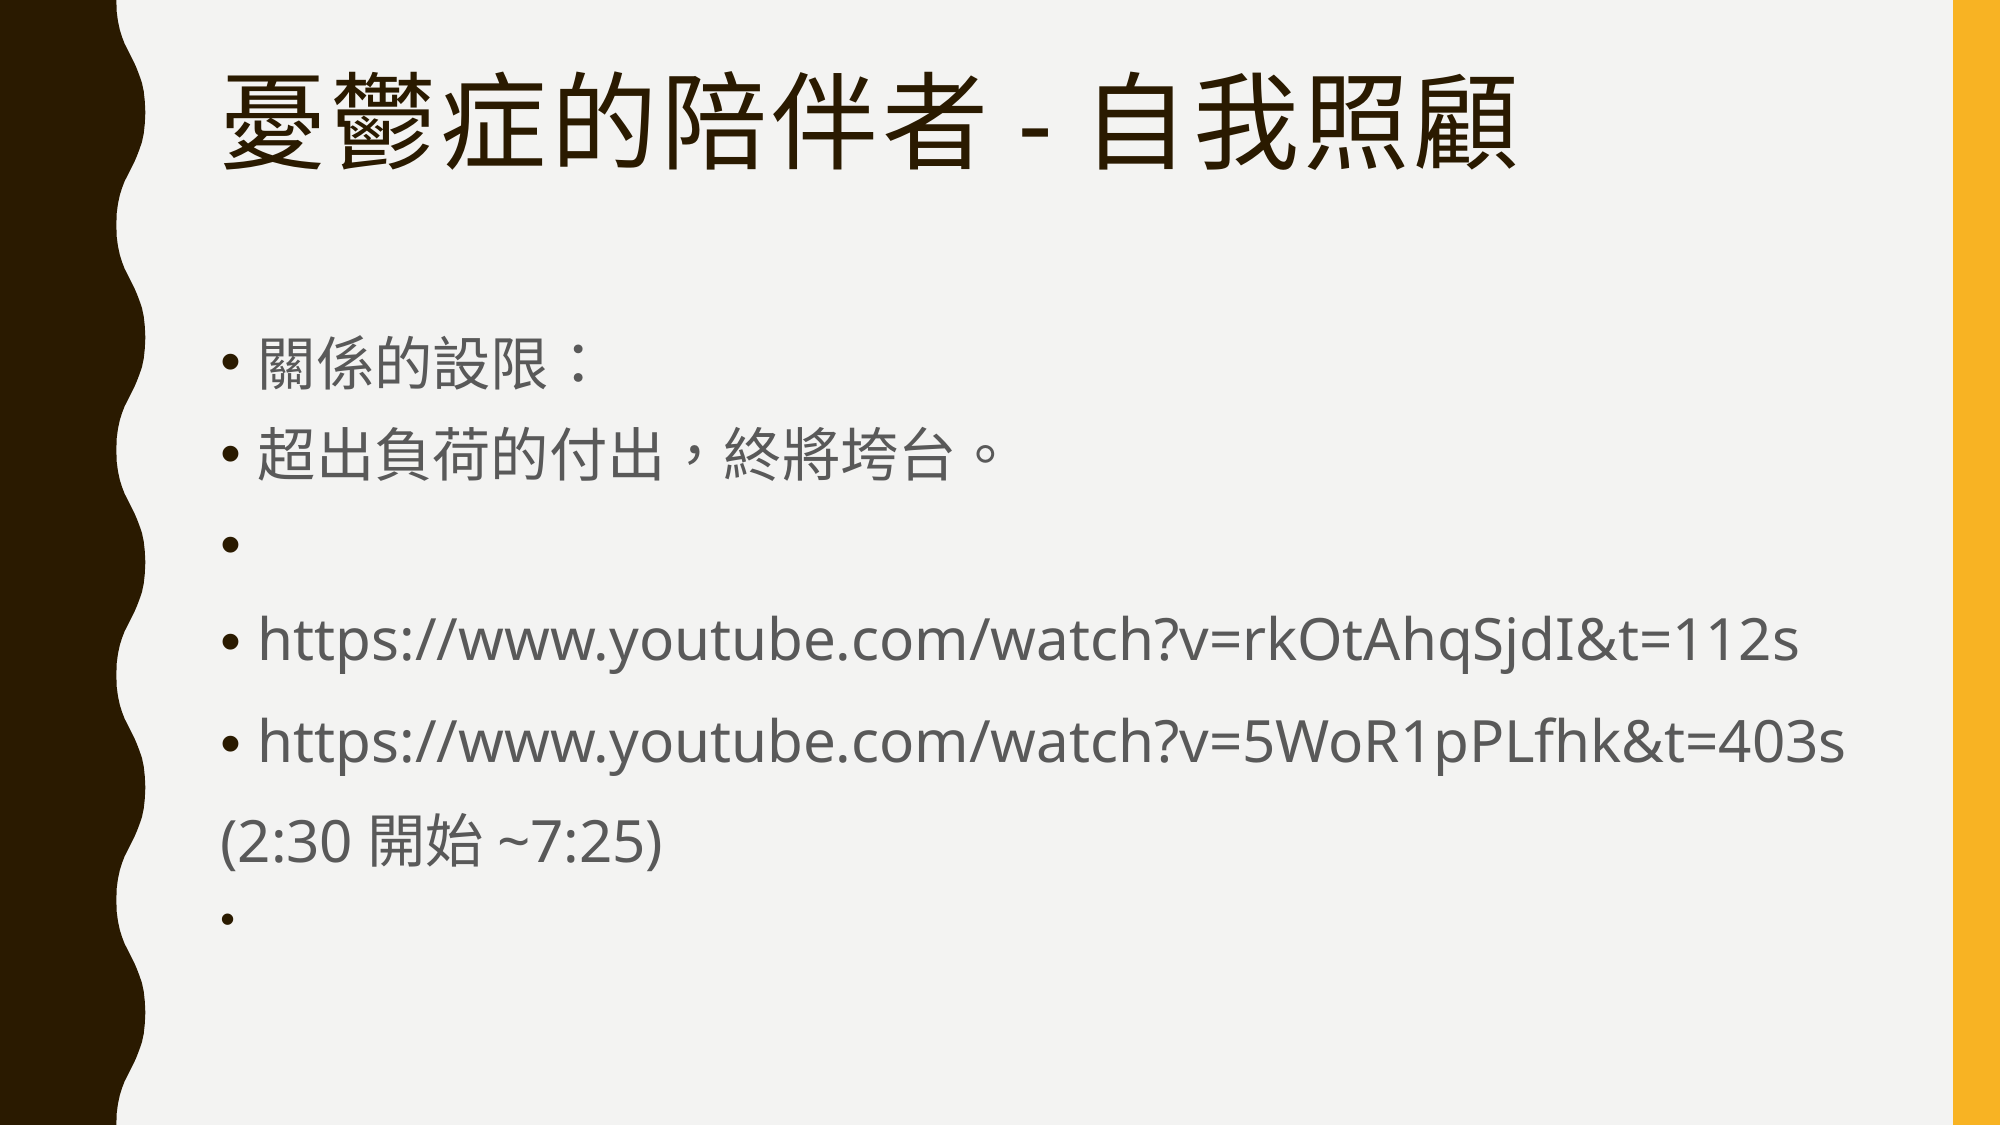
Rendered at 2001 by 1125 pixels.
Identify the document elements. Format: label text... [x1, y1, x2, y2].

title 憂鬱症的陪伴者-自我照顧 [205, 62, 1876, 228]
list 關係的設限： 超出負荷的付出，終將垮台。 https://www.youtube.com/watch?v=rkOtAhqSjdI&t=112s https://www.youtube.com/watch?v=5WoR1pPLfhk&t=403s (2:30開始~7:25) [205, 228, 1876, 1027]
